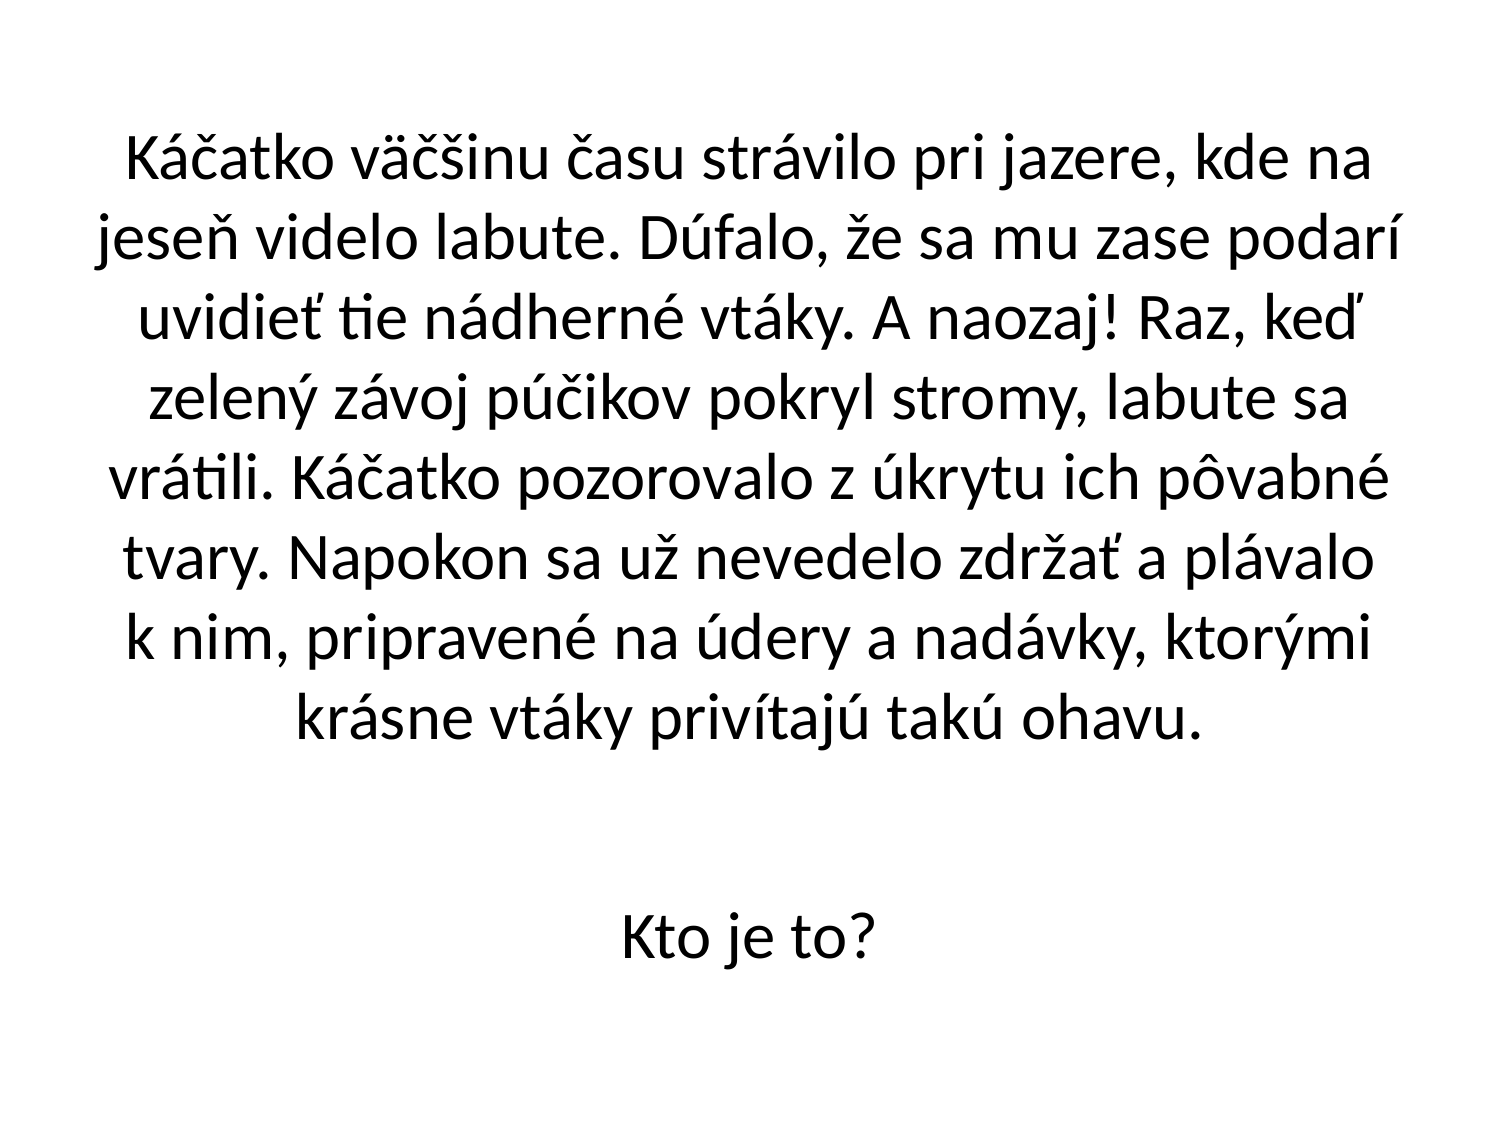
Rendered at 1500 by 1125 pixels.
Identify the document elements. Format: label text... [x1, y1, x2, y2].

list Káčatko väčšinu času strávilo pri jazere, kde na jeseň videlo labute. Dúfalo, že sa mu zase podarí uvidieť tie nádherné vtáky. A naozaj! Raz, keď zelený závoj púčikov pokryl stromy, labute sa vrátili. Káčatko pozorovalo z úkrytu ich pôvabné tvary. Napokon sa už nevedelo zdržať a plávalo k nim, pripravené na údery a nadávky, ktorými krásne vtáky privítajú takú ohavu. Kto je to? [75, 105, 1425, 1005]
